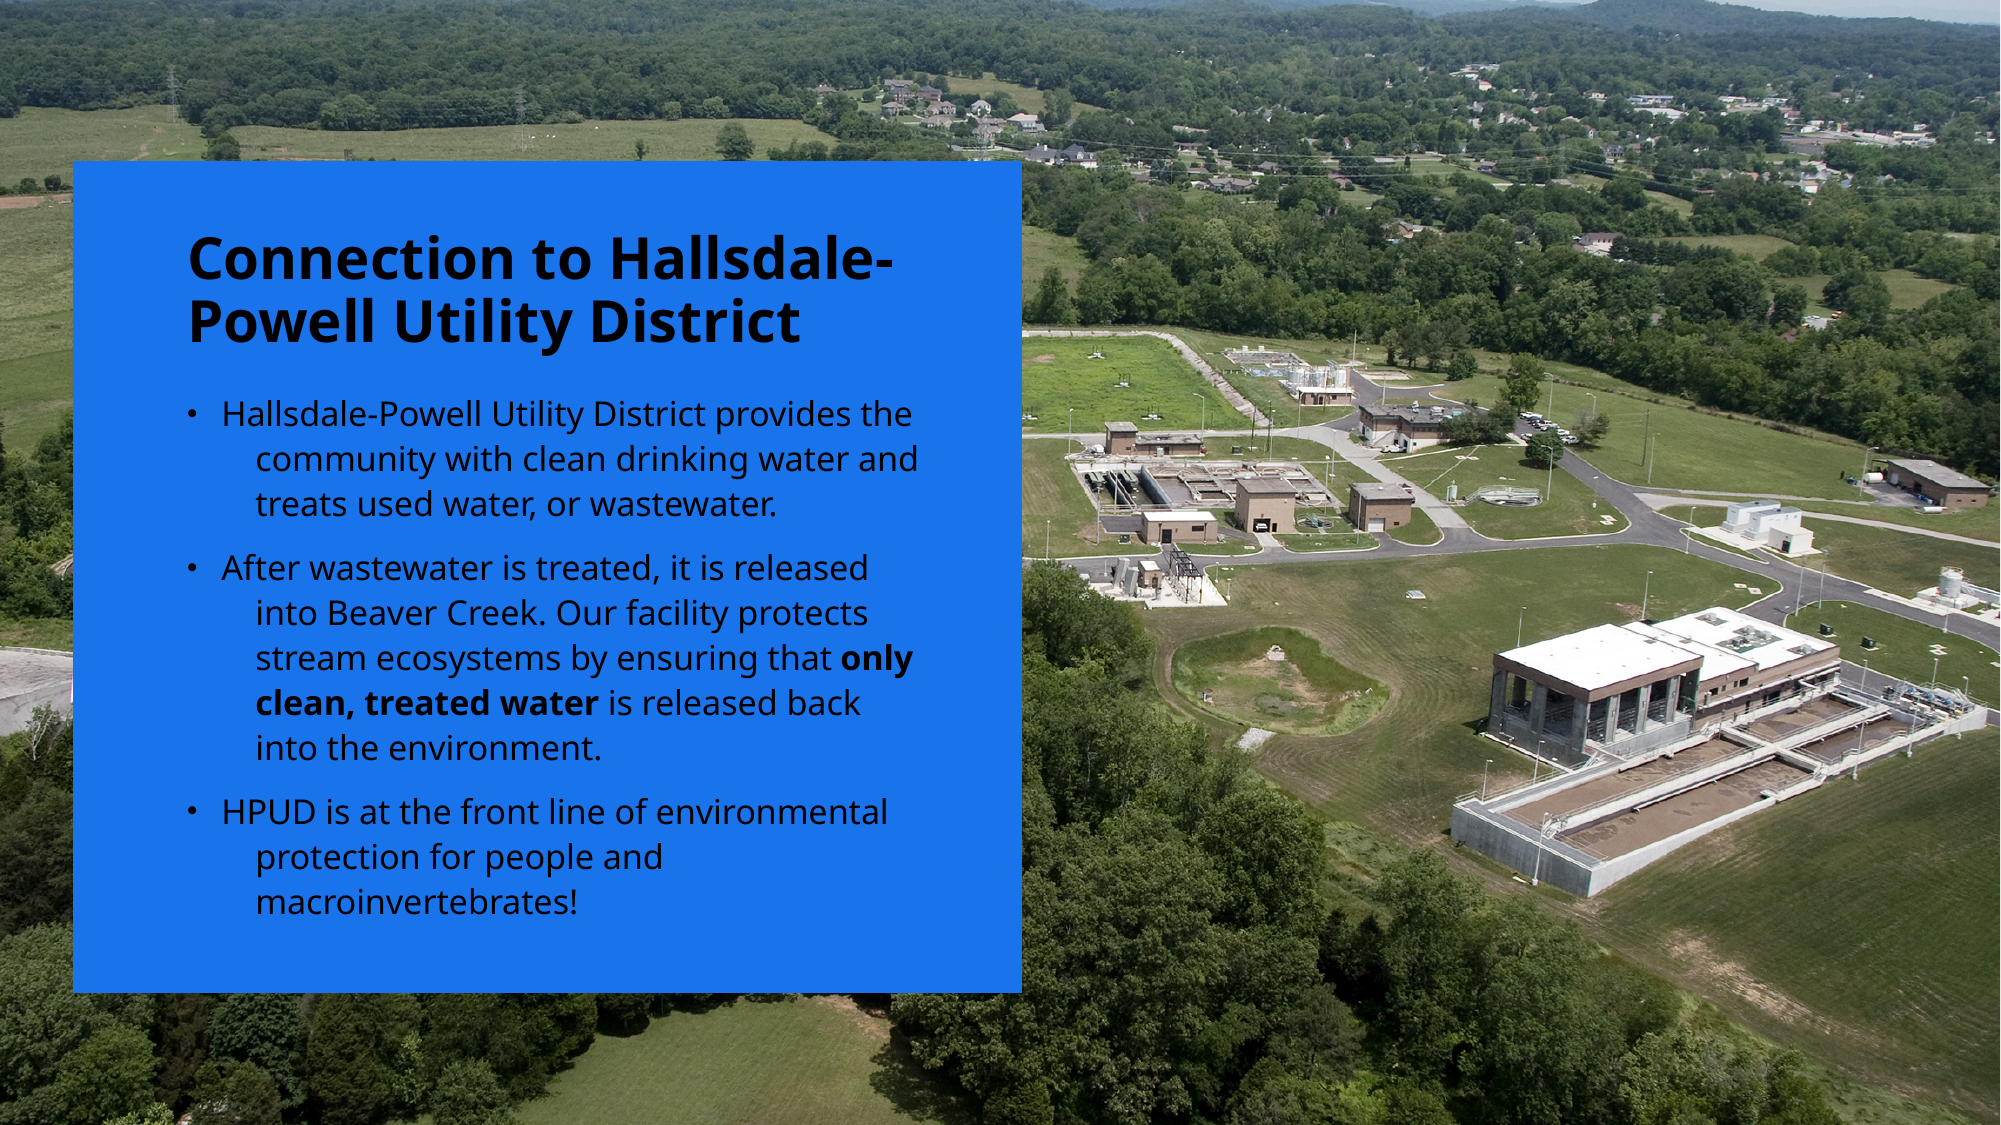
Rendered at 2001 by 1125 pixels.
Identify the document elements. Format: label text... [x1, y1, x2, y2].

title Connection to Hallsdale-Powell Utility District [172, 221, 938, 381]
text_box [86, 161, 1022, 993]
picture [0, 0, 2000, 1125]
list Hallsdale-Powell Utility District provides the community with clean drinking water and treats used water, or wastewater. After wastewater is treated, it is released into Beaver Creek. Our facility protects stream ecosystems by ensuring that only clean, treated water is released back into the environment. HPUD is at the front line of environmental protection for people and macroinvertebrates! [172, 381, 938, 965]
